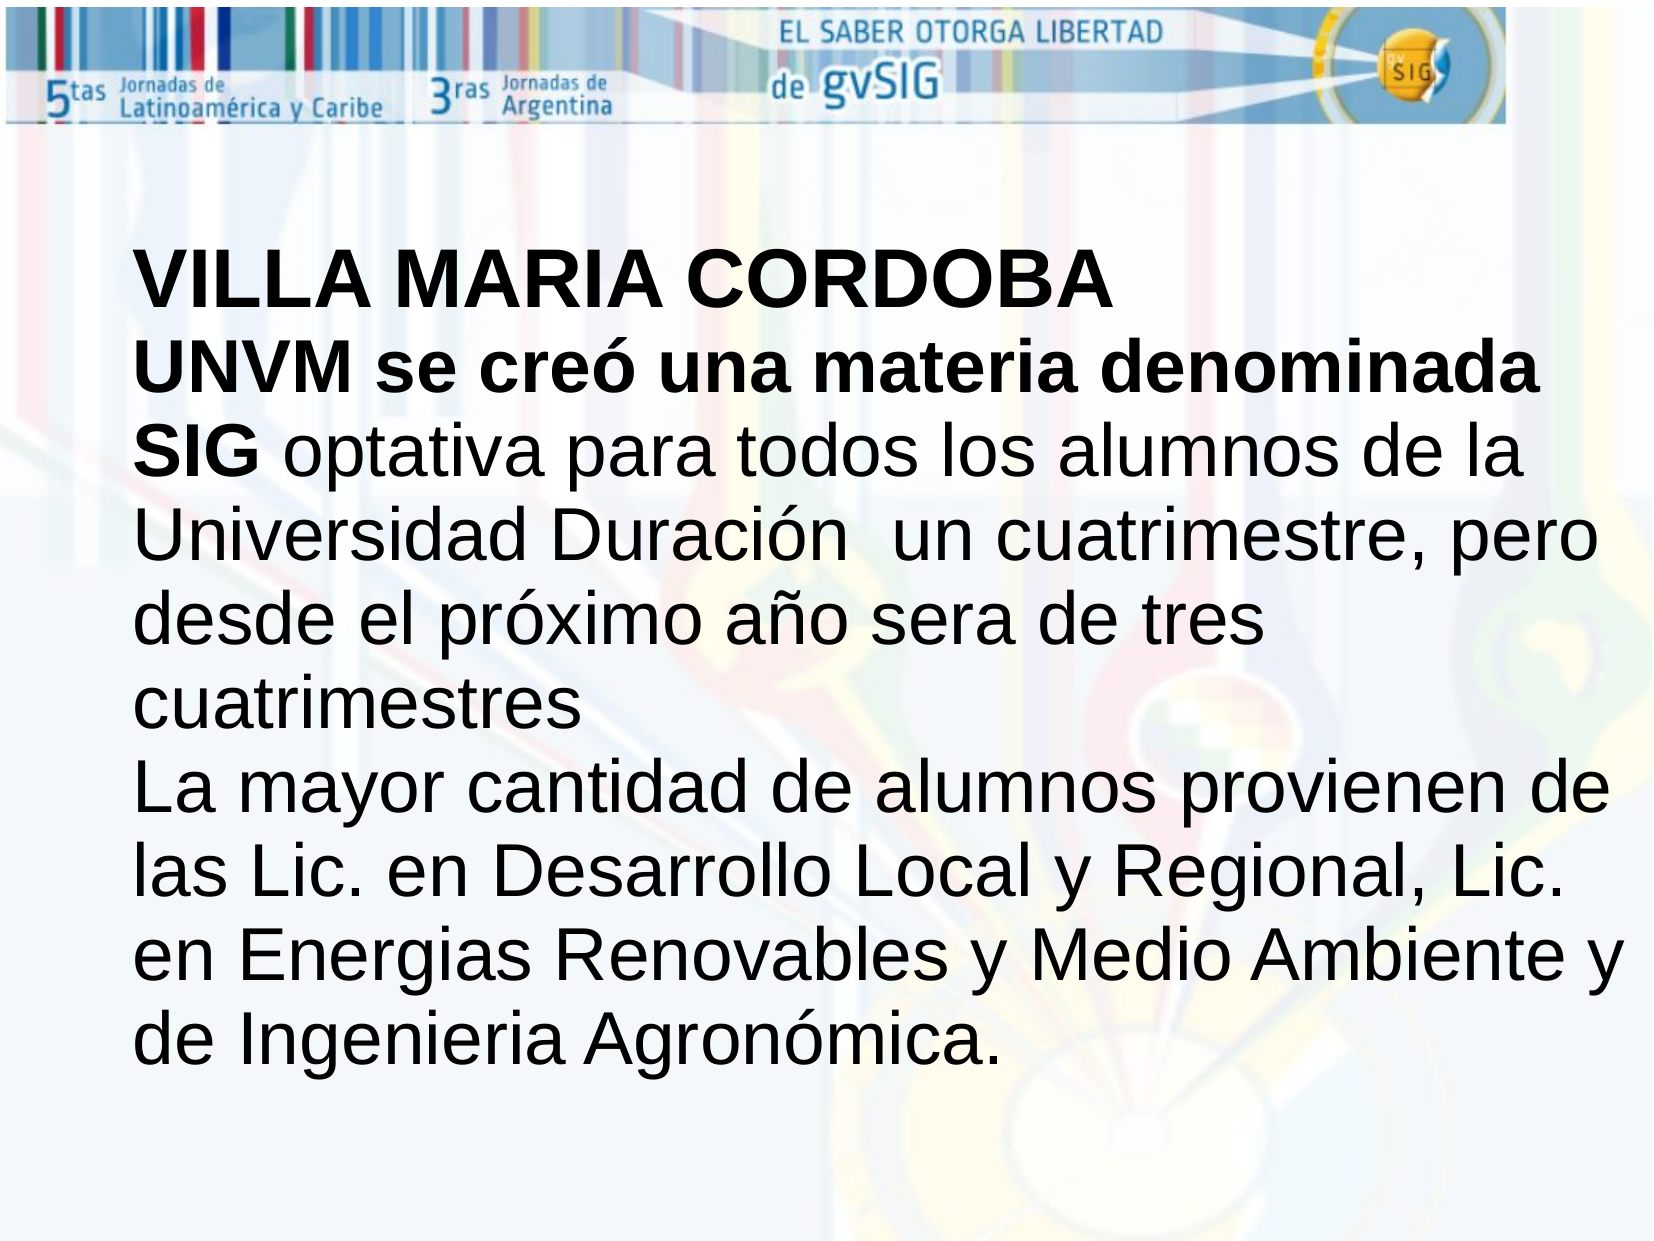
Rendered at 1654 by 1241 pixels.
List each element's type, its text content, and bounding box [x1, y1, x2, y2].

text_box VILLA MARIA CORDOBA UNVM se creó una materia denominada SIG optativa para todos los alumnos de la Universidad Duración un cuatrimestre, pero desde el próximo año sera de tres cuatrimestres La mayor cantidad de alumnos provienen de las Lic. en Desarrollo Local y Regional, Lic. en Energias Renovables y Medio Ambiente y de Ingenieria Agronómica. [118, 224, 1652, 1241]
picture [0, 7, 1653, 1241]
